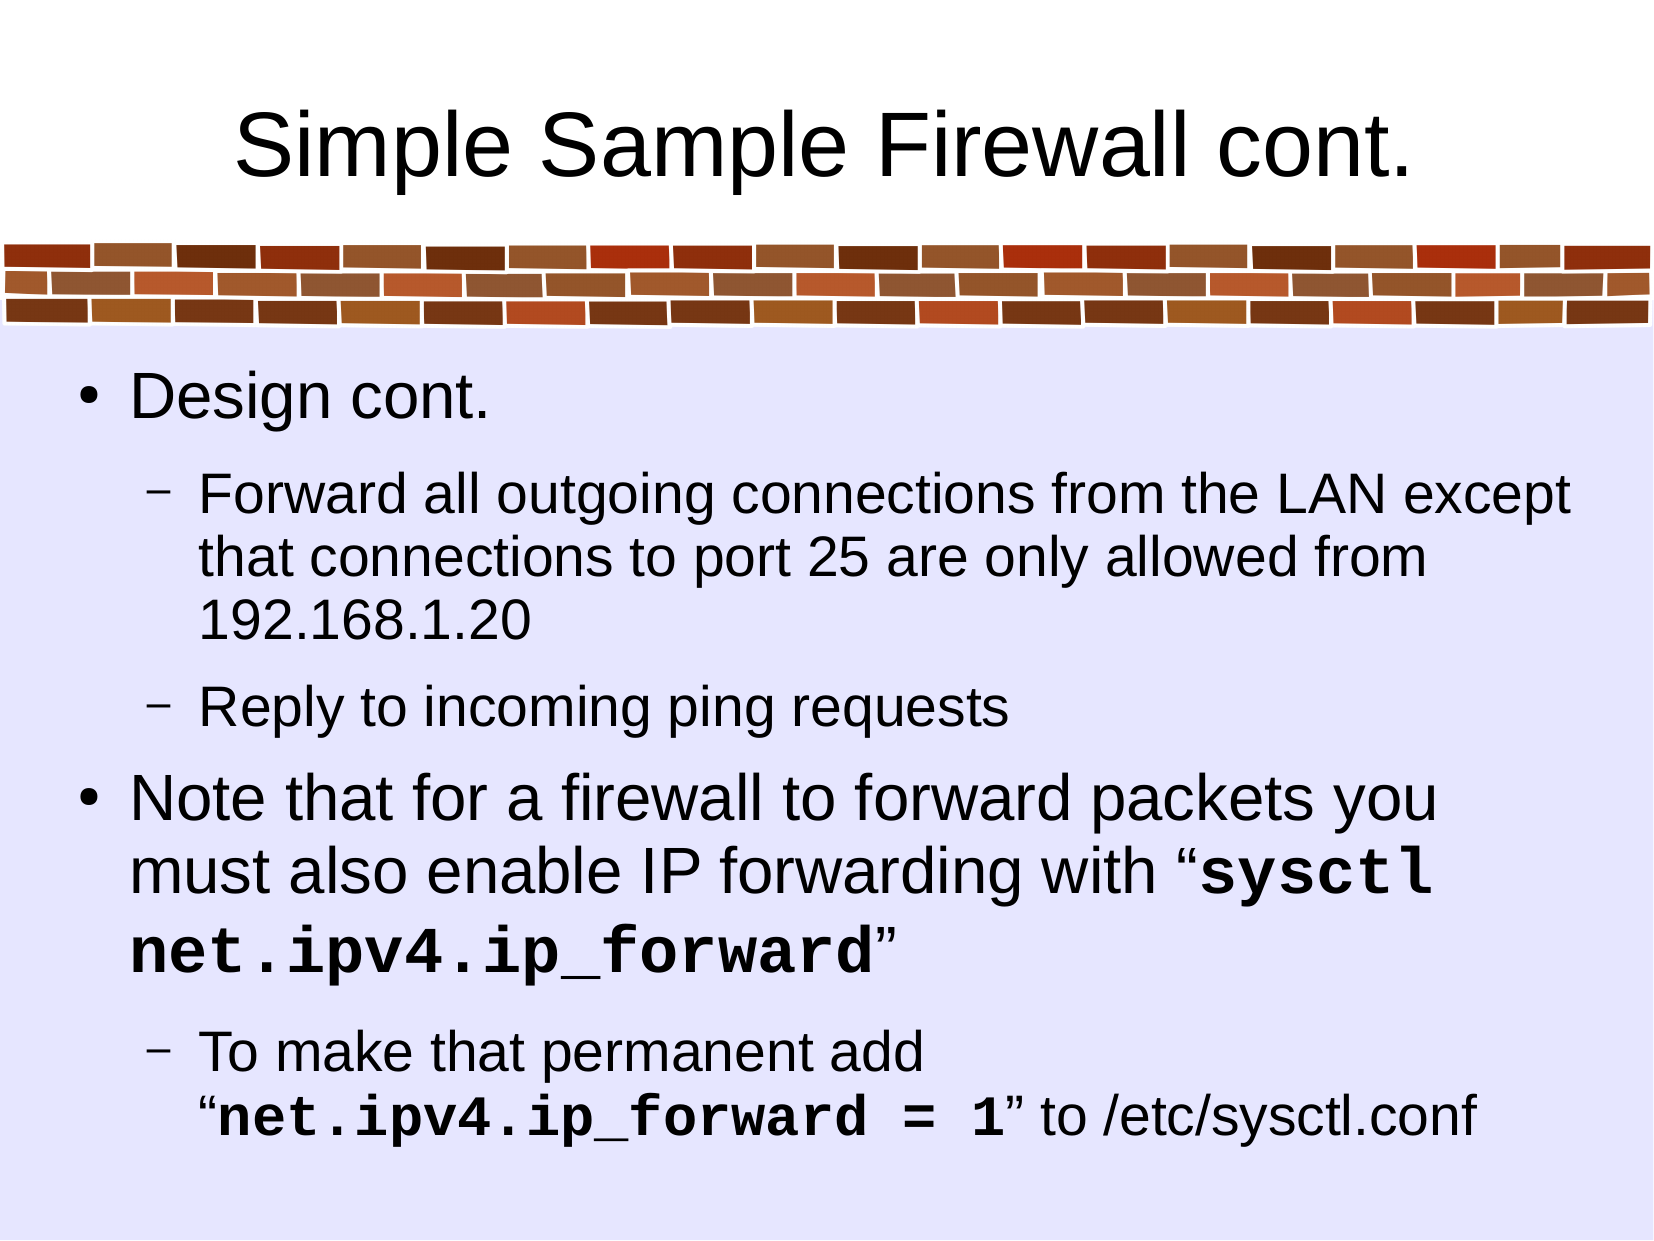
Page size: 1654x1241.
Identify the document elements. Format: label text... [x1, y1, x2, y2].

title Simple Sample Firewall cont. [60, 49, 1591, 241]
list Design cont. Forward all outgoing connections from the LAN except that connections to port 25 are only allowed from 192.168.1.20 Reply to incoming ping requests Note that for a firewall to forward packets you must also enable IP forwarding with “sysctl net.ipv4.ip_forward” To make that permanent add “net.ipv4.ip_forward = 1” to /etc/sysctl.conf [60, 360, 1591, 1156]
picture [0, 239, 1654, 329]
